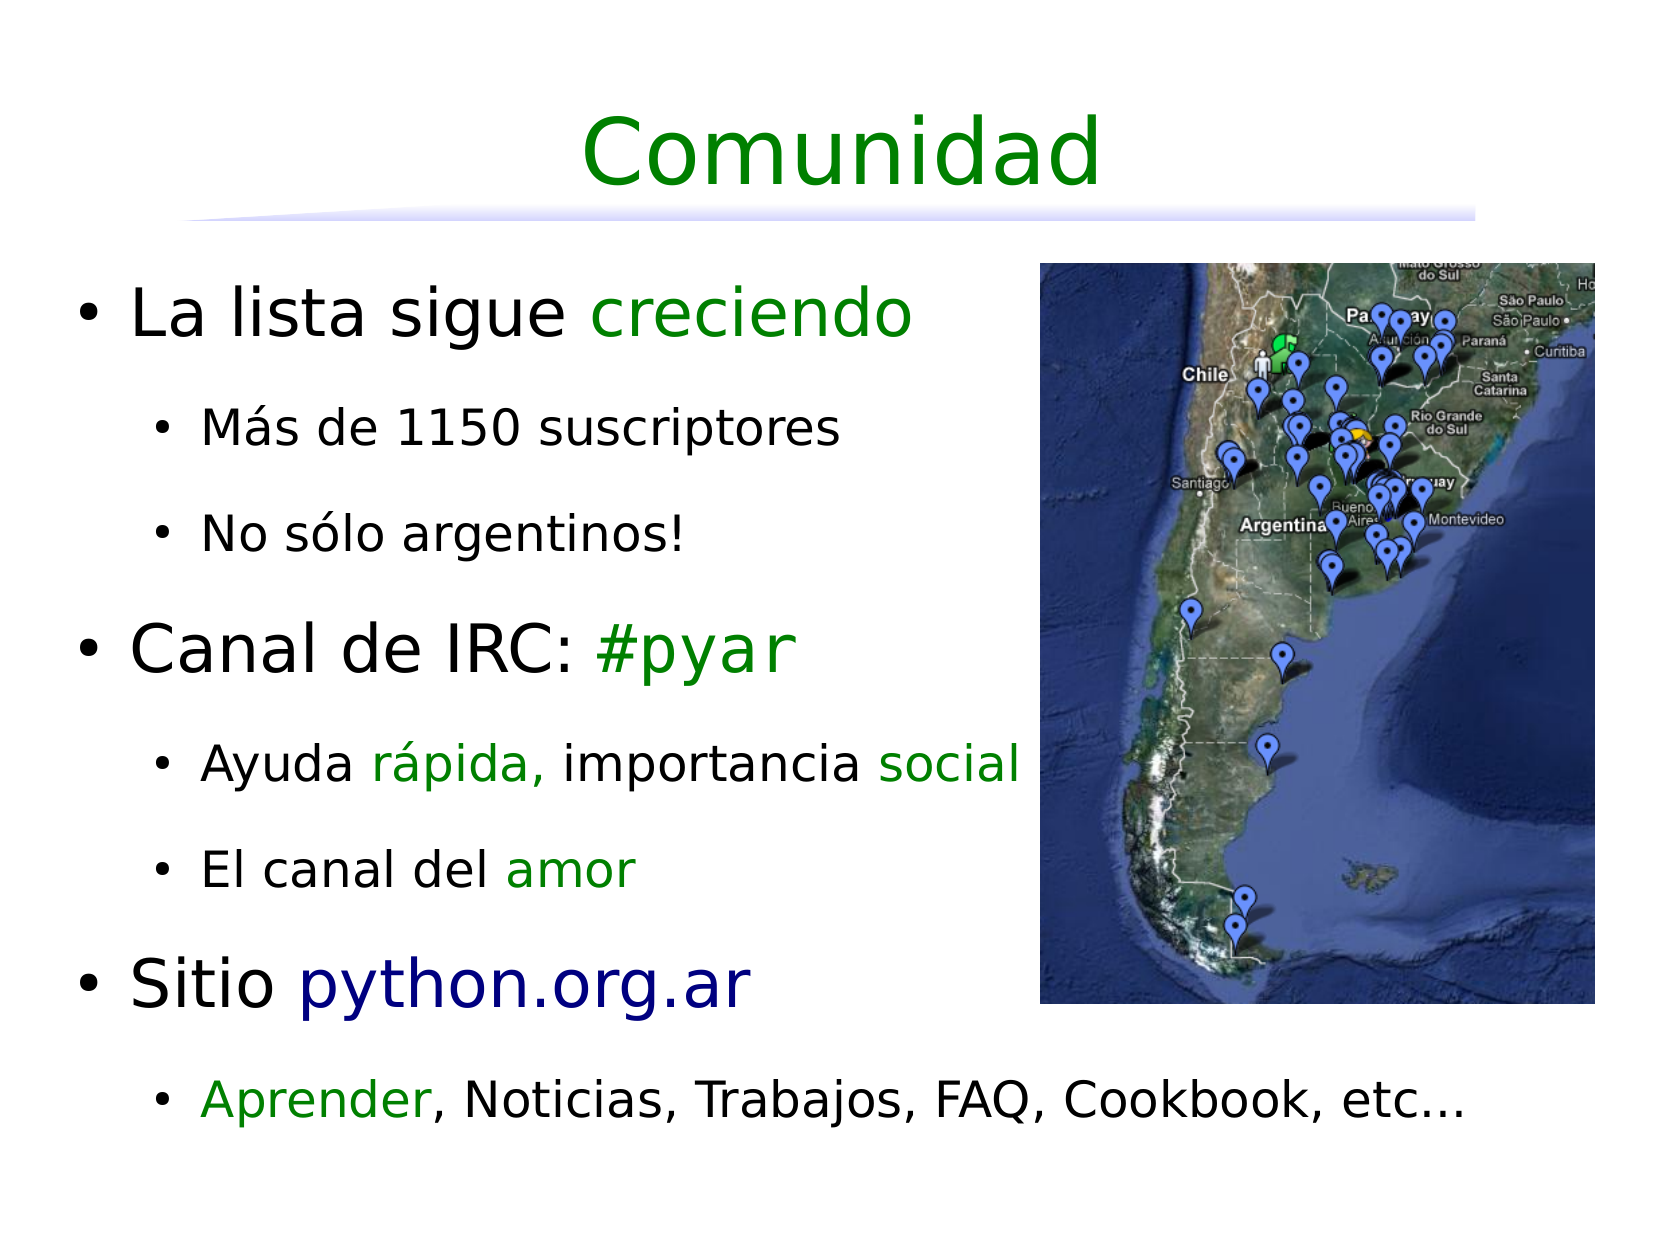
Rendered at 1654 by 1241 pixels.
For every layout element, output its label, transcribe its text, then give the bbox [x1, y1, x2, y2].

title Comunidad [82, 49, 1571, 257]
picture [1040, 263, 1595, 1004]
list La lista sigue creciendo Más de 1150 suscriptores No sólo argentinos! Canal de IRC: #pyar Ayuda rápida, importancia social El canal del amor Sitio python.org.ar Aprender, Noticias, Trabajos, FAQ, Cookbook, etc... [59, 274, 1595, 1131]
